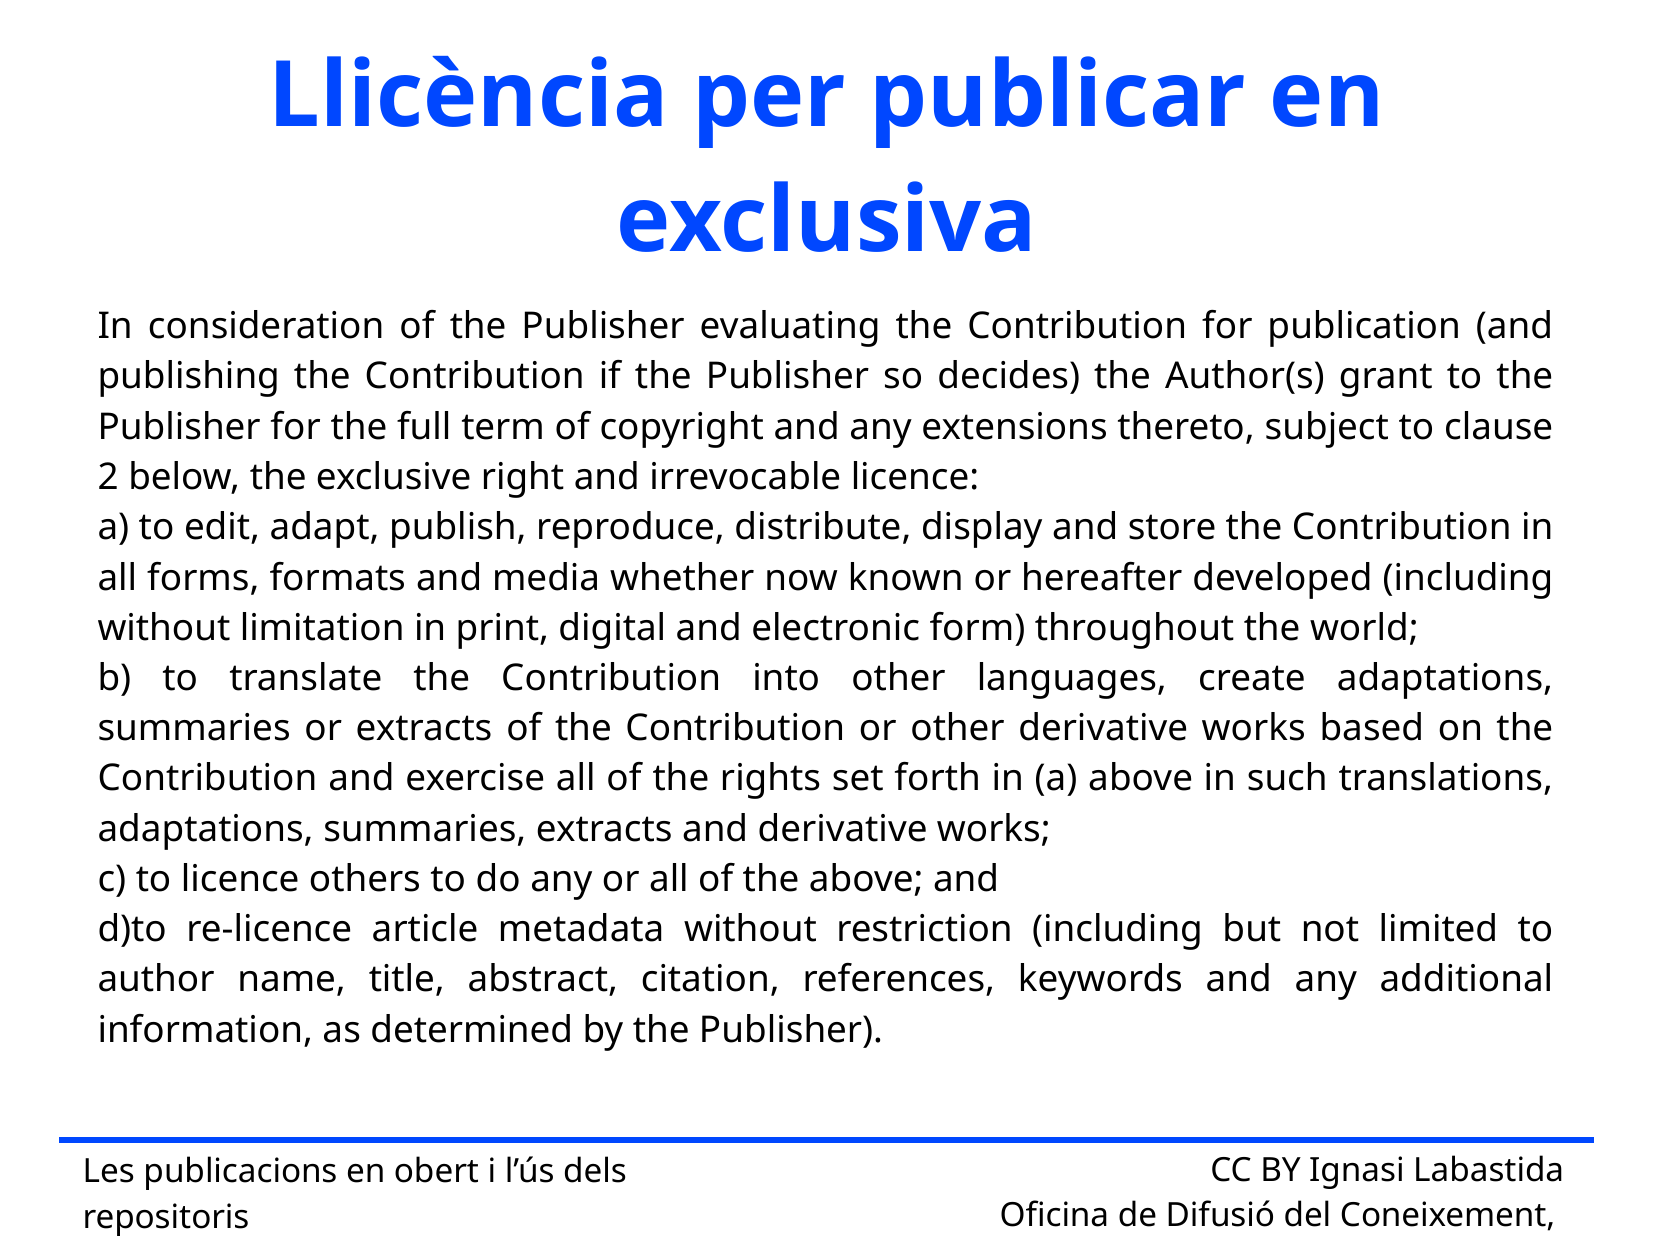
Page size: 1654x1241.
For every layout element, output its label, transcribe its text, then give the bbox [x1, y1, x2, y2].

list In consideration of the Publisher evaluating the Contribution for publication (and publishing the Contribution if the Publisher so decides) the Author(s) grant to the Publisher for the full term of copyright and any extensions thereto, subject to clause 2 below, the exclusive right and irrevocable licence: a) to edit, adapt, publish, reproduce, distribute, display and store the Contribution in all forms, formats and media whether now known or hereafter developed (including without limitation in print, digital and electronic form) throughout the world; b) to translate the Contribution into other languages, create adaptations, summaries or extracts of the Contribution or other derivative works based on the Contribution and exercise all of the rights set forth in (a) above in such translations, adaptations, summaries, extracts and derivative works; c) to licence others to do any or all of the above; and d)to re-licence article metadata without restriction (including but not limited to author name, title, abstract, citation, references, keywords and any additional information, as determined by the Publisher). [82, 289, 1571, 1108]
title Llicència per publicar en exclusiva [83, 39, 1572, 267]
